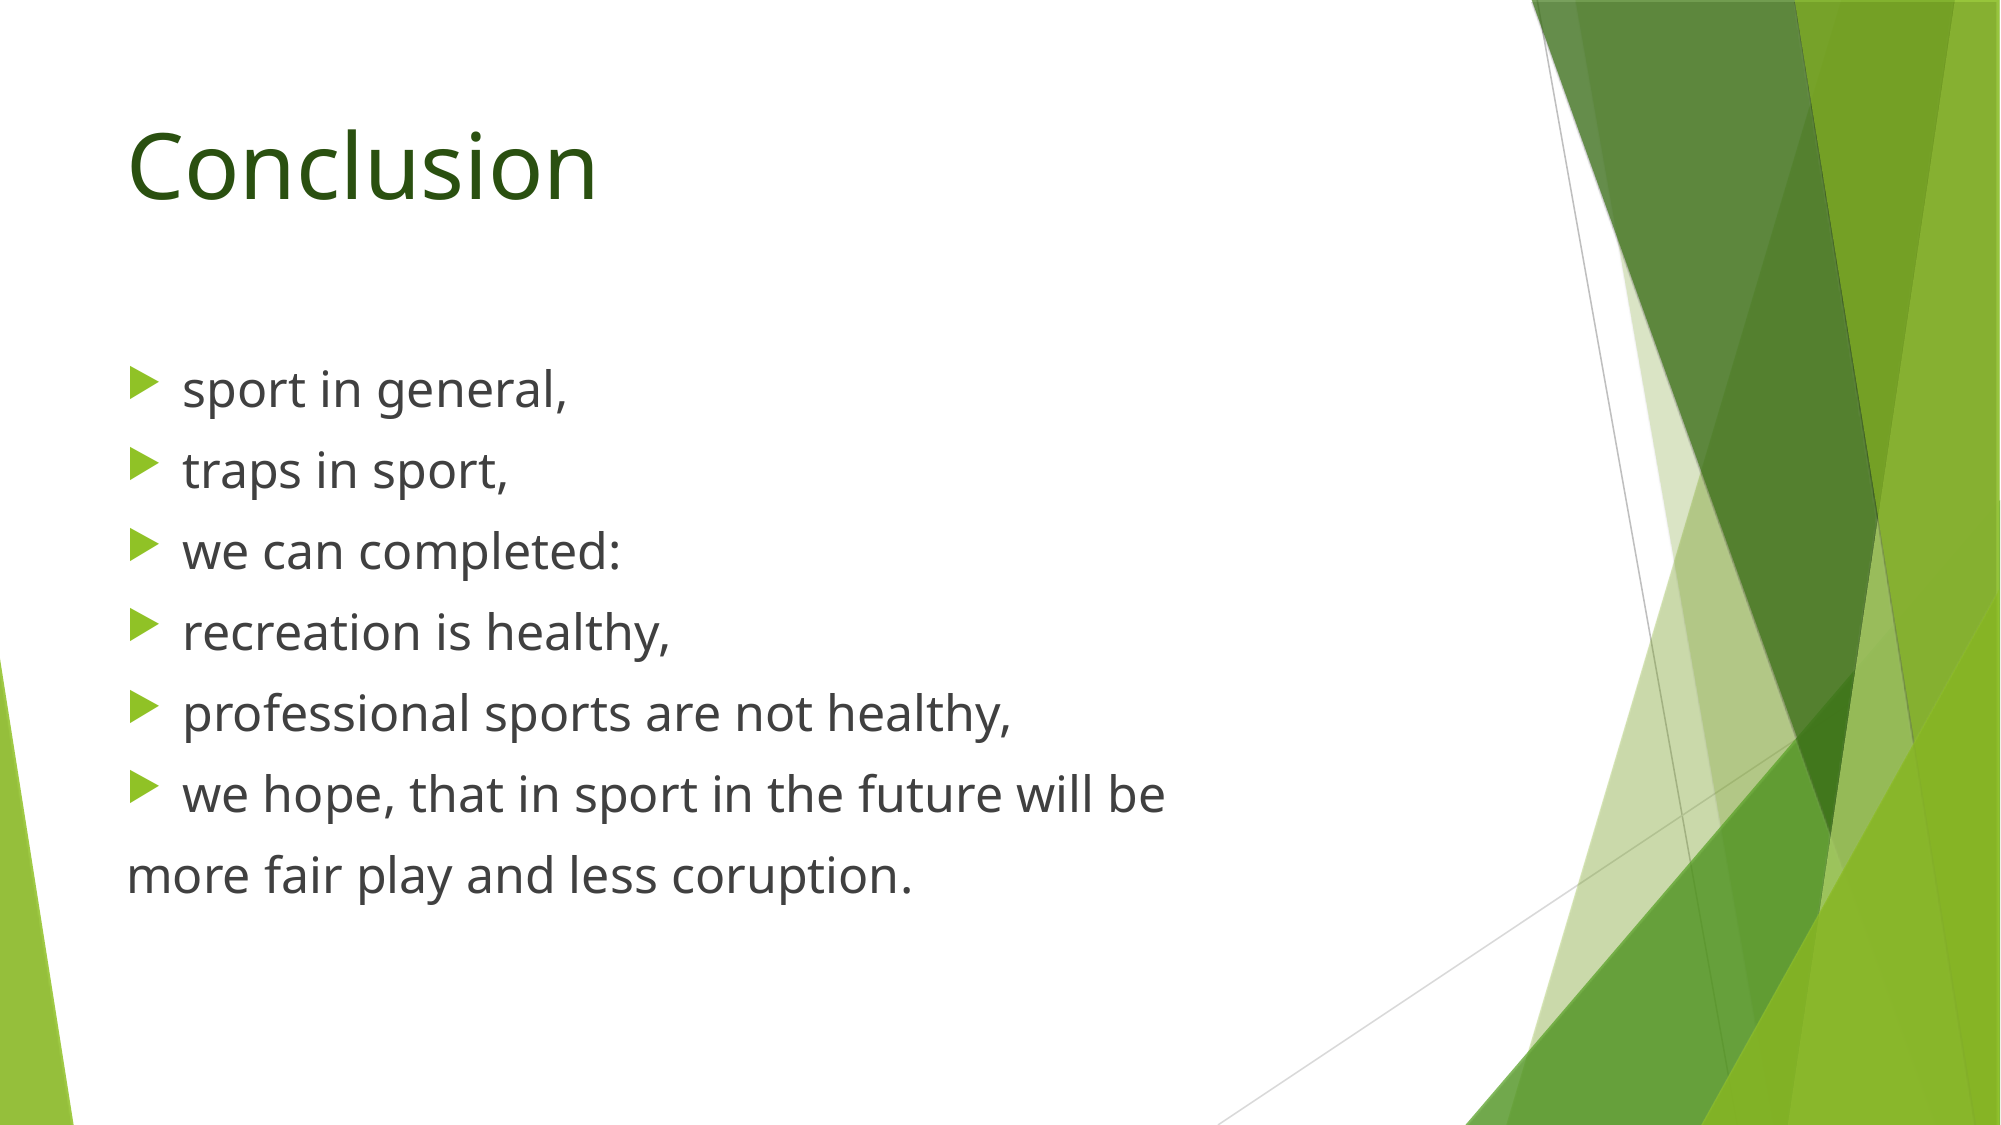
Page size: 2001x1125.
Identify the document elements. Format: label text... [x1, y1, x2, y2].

list sport in general, traps in sport, we can completed: recreation is healthy, professional sports are not healthy, we hope, that in sport in the future will be more fair play and less coruption. [111, 350, 1522, 992]
title Conclusion [111, 99, 1522, 317]
